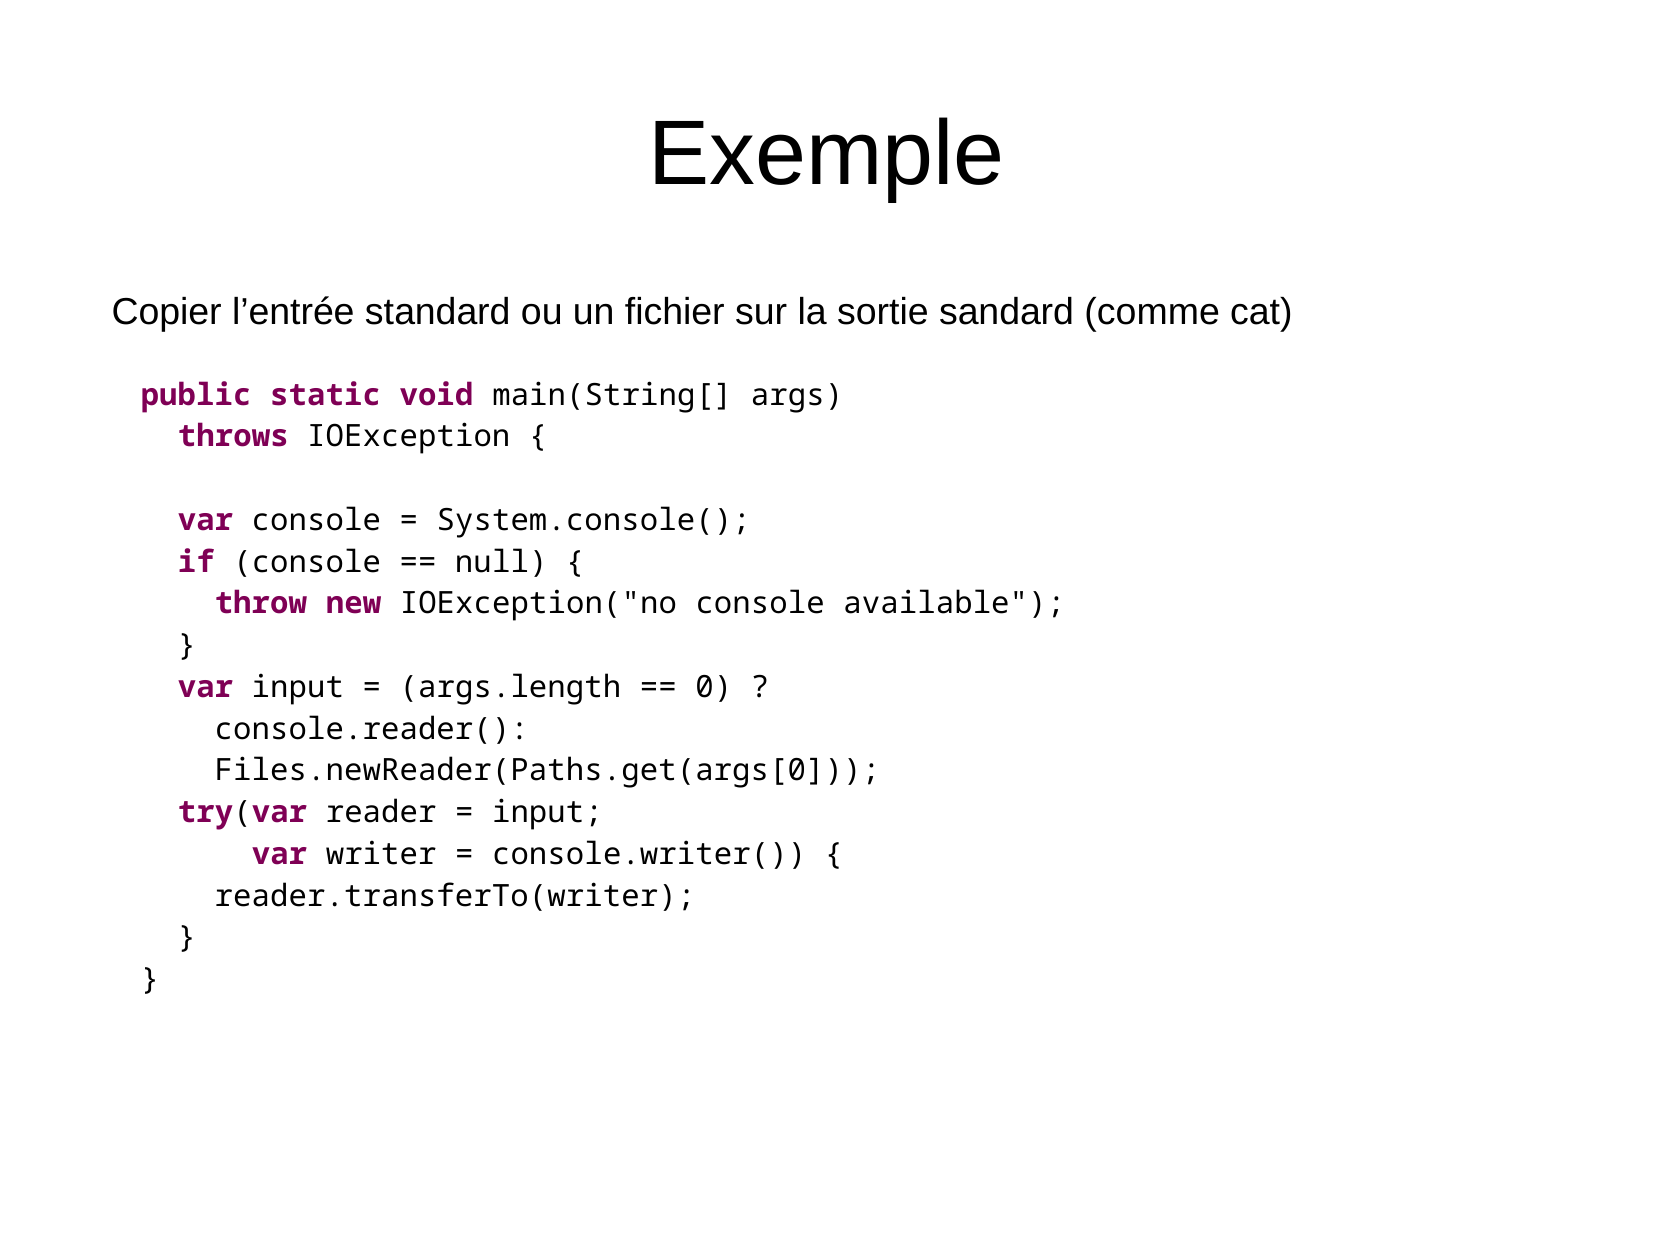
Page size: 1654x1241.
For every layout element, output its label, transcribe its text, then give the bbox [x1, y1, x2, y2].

title Exemple [82, 49, 1571, 257]
list Copier l’entrée standard ou un fichier sur la sortie sandard (comme cat) public static void main(String[] args) throws IOException { var console = System.console(); if (console == null) { throw new IOException("no console available"); } var input = (args.length == 0) ? console.reader(): Files.newReader(Paths.get(args[0])); try(var reader = input; var writer = console.writer()) { reader.transferTo(writer); } } [82, 290, 1571, 1010]
